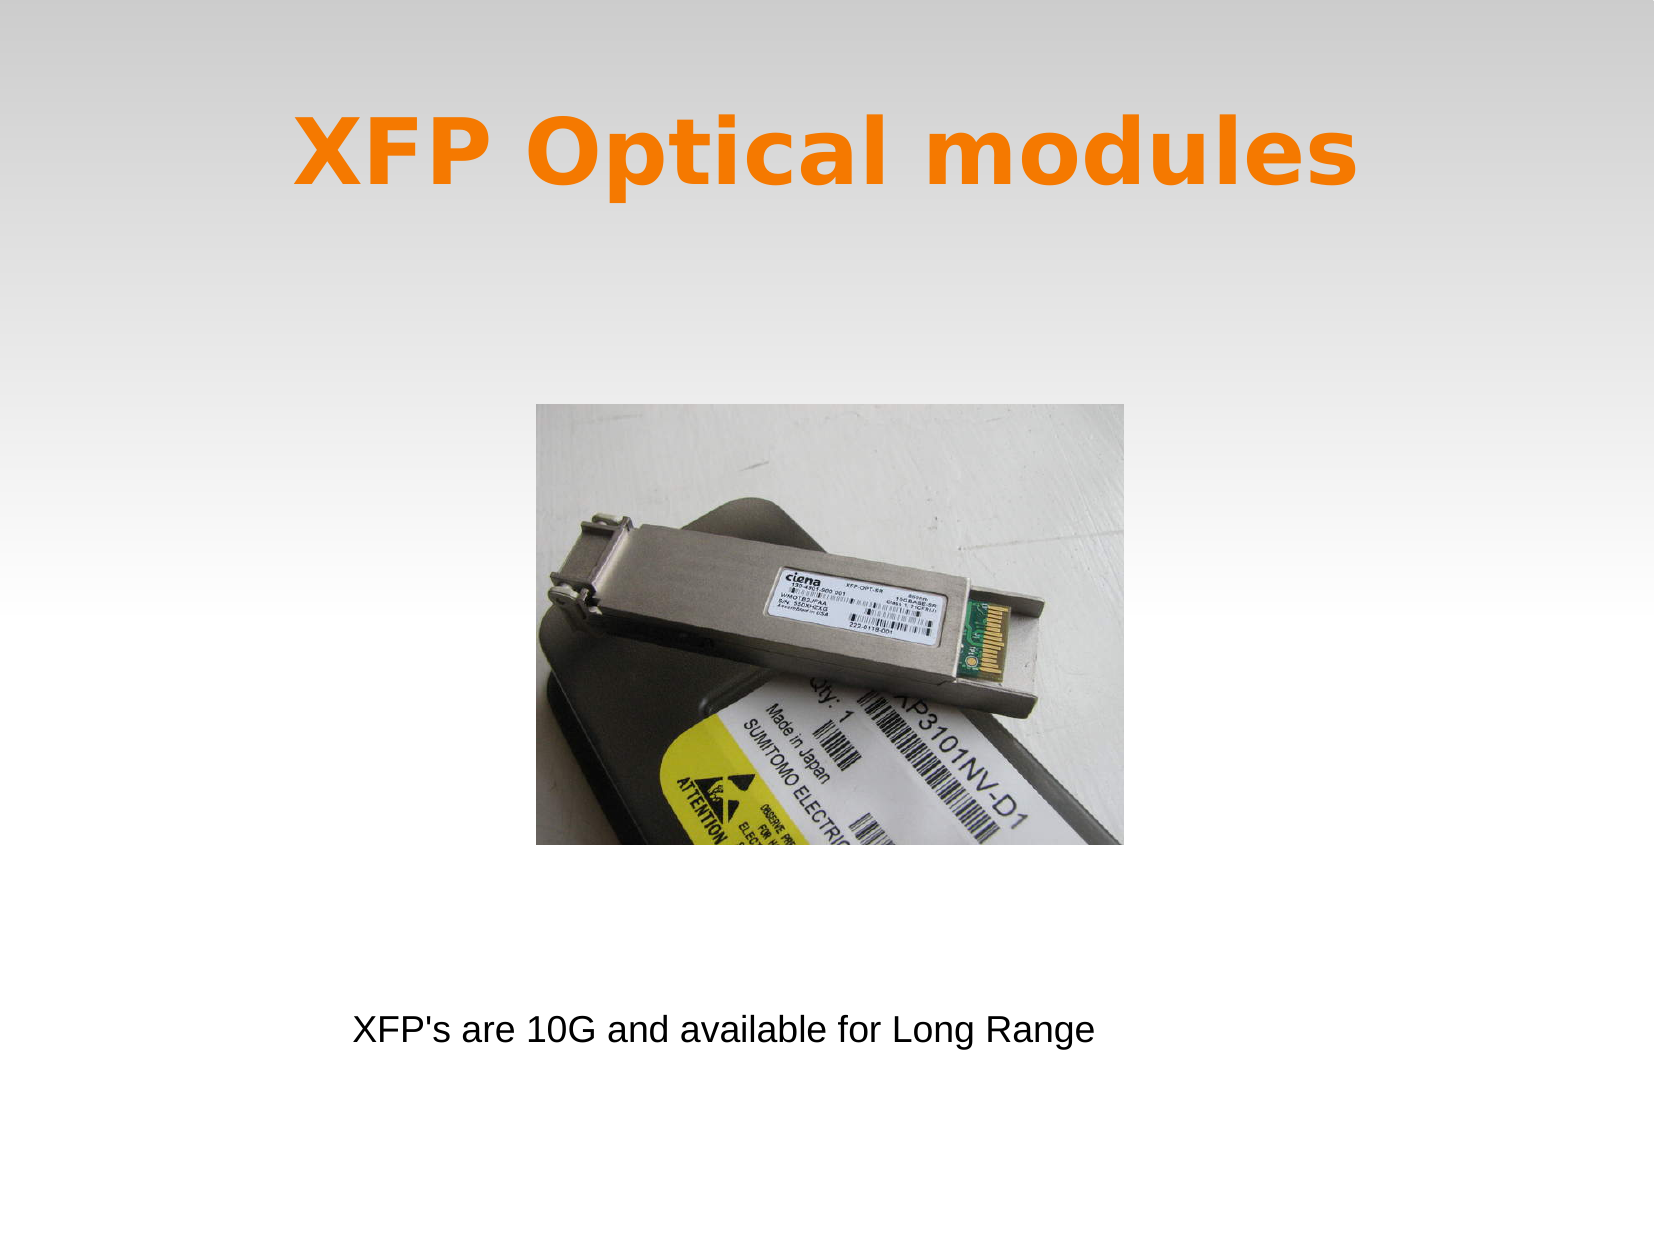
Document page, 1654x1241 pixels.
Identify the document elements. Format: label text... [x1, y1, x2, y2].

picture [536, 404, 1124, 845]
text_box XFP's are 10G and available for Long Range [337, 1001, 1107, 1063]
title XFP Optical modules [82, 49, 1571, 257]
